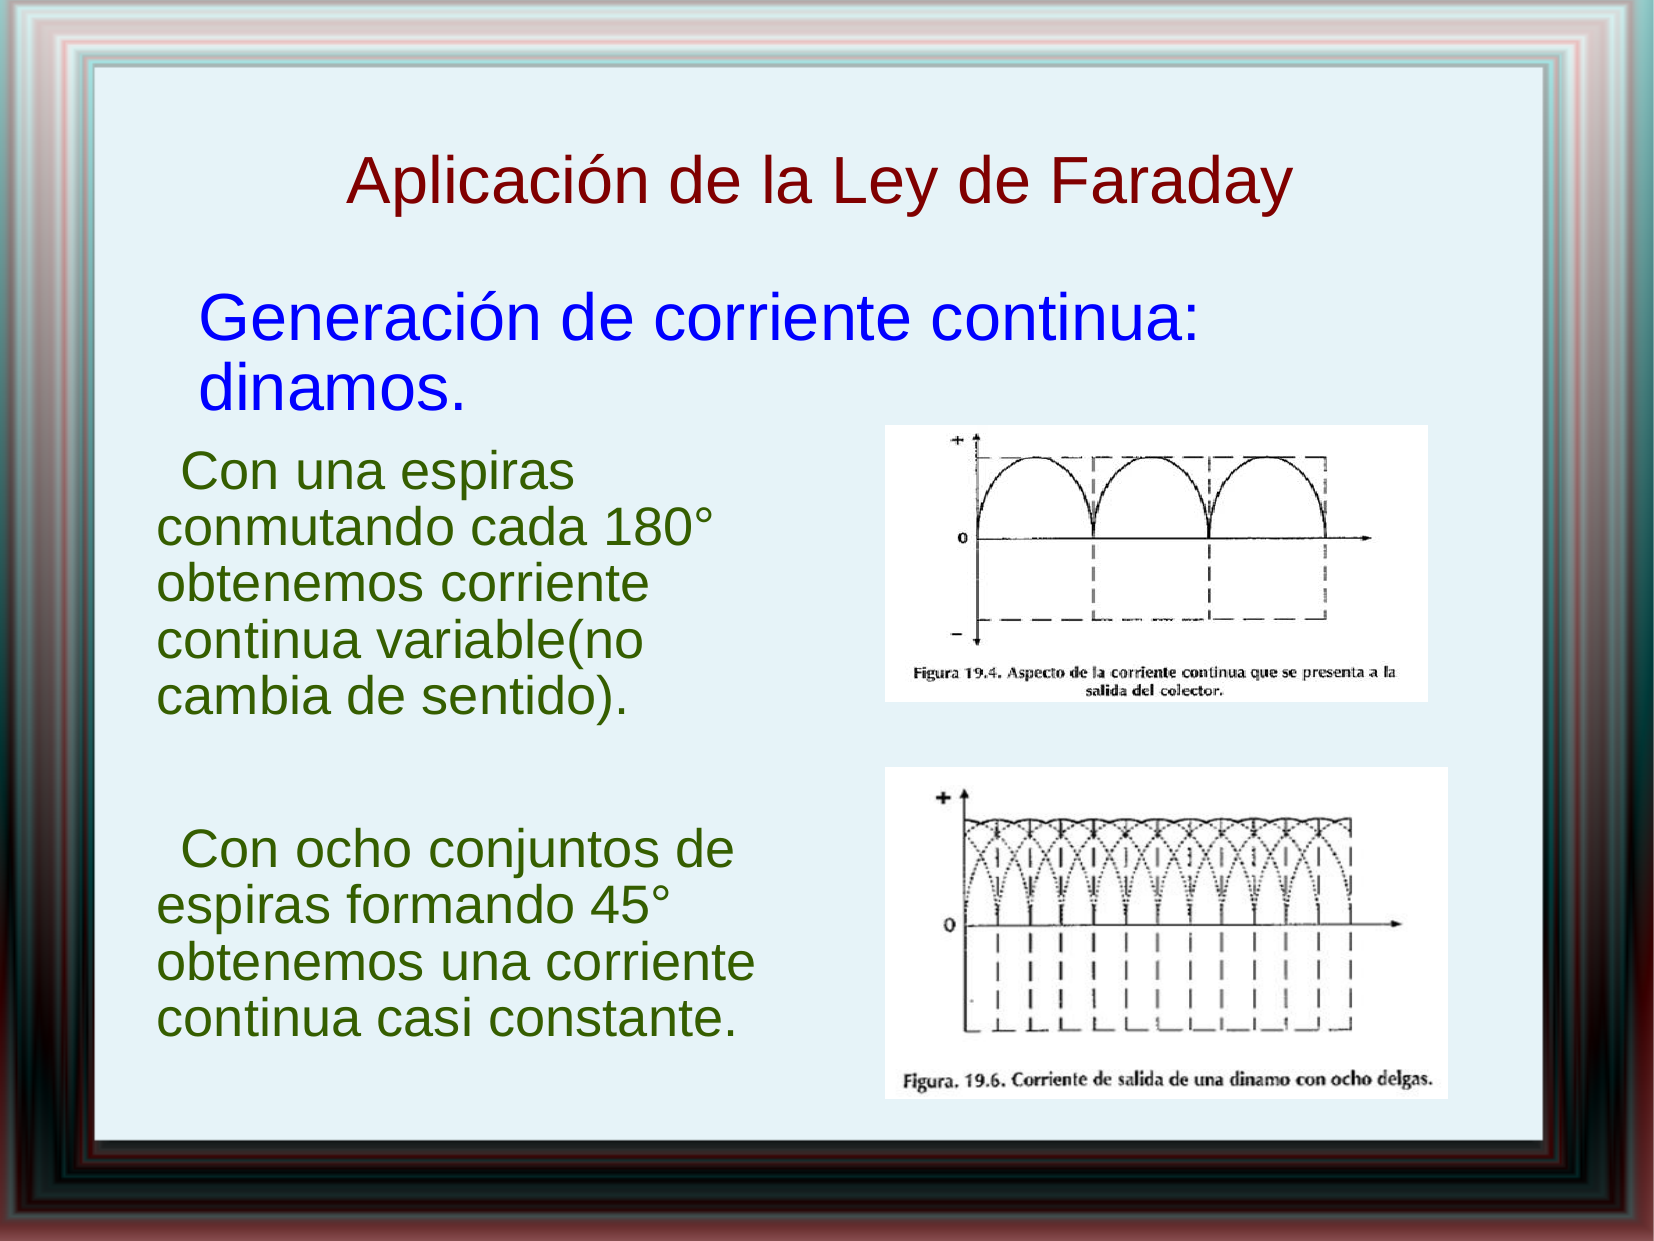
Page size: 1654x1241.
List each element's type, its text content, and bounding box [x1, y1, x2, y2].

picture [0, 0, 1654, 1241]
text_box Con ocho conjuntos de espiras formando 45° obtenemos una corriente continua casi constante. [141, 814, 792, 1060]
text_box Generación de corriente continua: dinamos. [153, 277, 1288, 438]
text_box Con una espiras conmutando cada 180° obtenemos corriente continua variable(no cambia de sentido). [141, 437, 792, 738]
text_box Aplicación de la Ley de Faraday [271, 141, 1371, 217]
